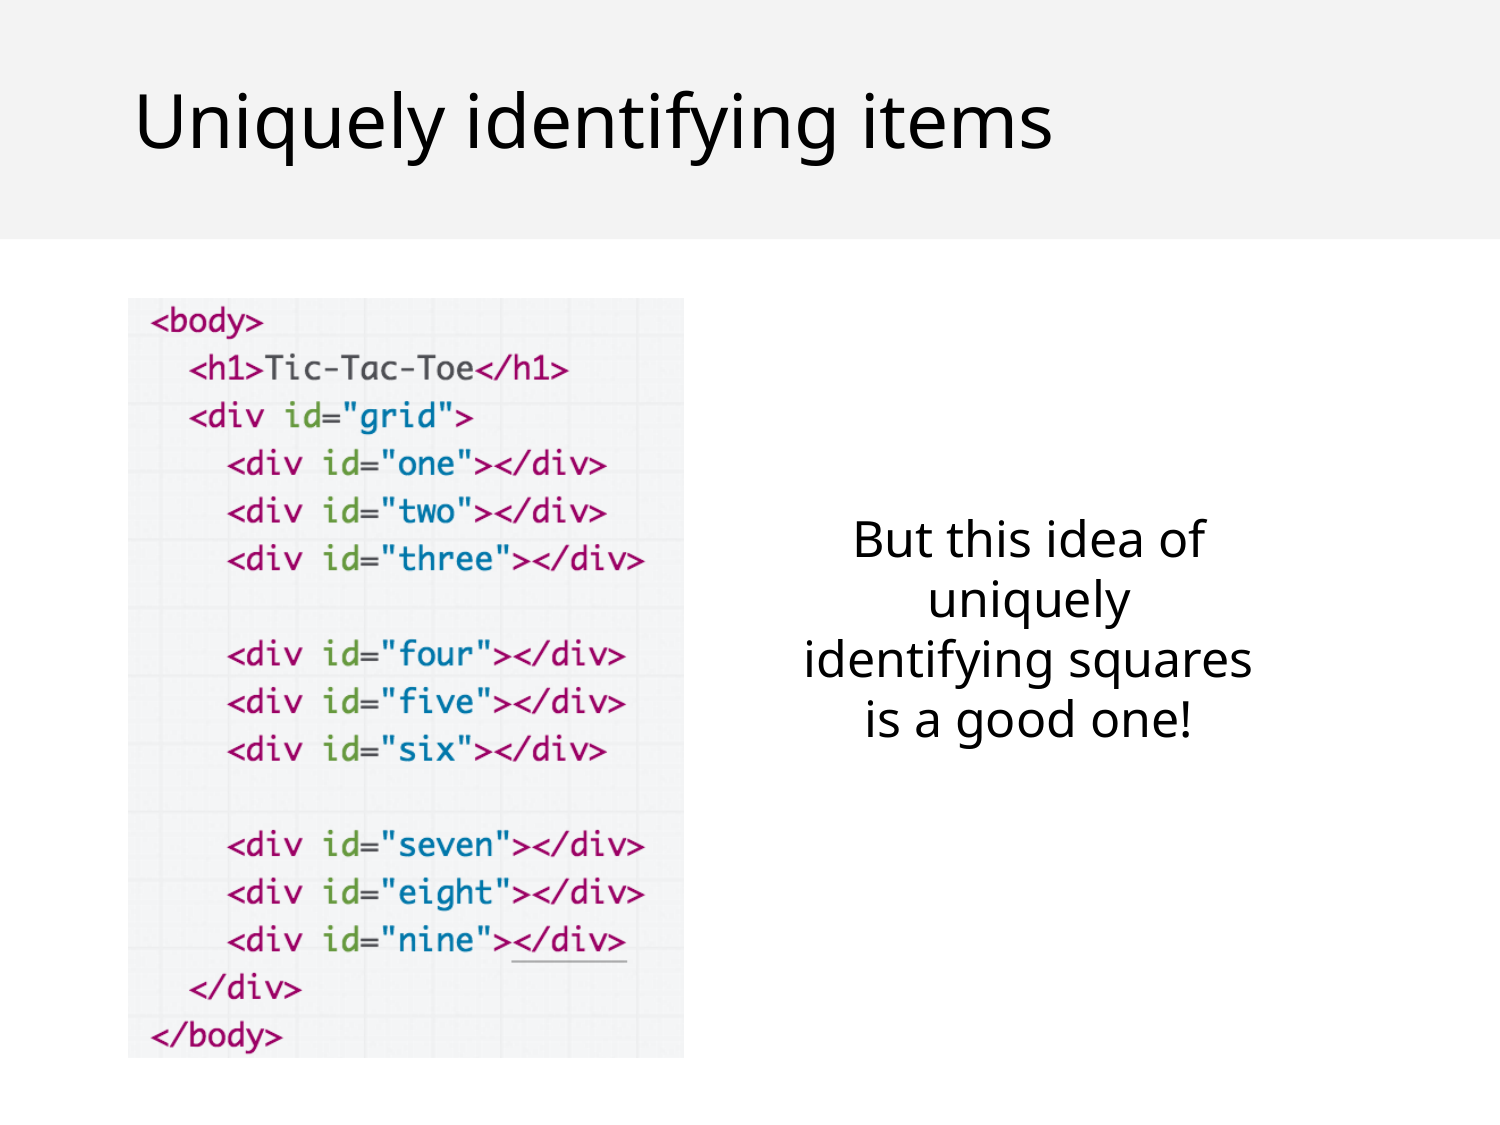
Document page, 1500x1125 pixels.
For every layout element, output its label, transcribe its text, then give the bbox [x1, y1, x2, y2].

picture [128, 298, 684, 1058]
title Uniquely identifying items [118, 59, 1362, 185]
text_box But this idea of uniquely identifying squares is a good one! [783, 492, 1274, 919]
